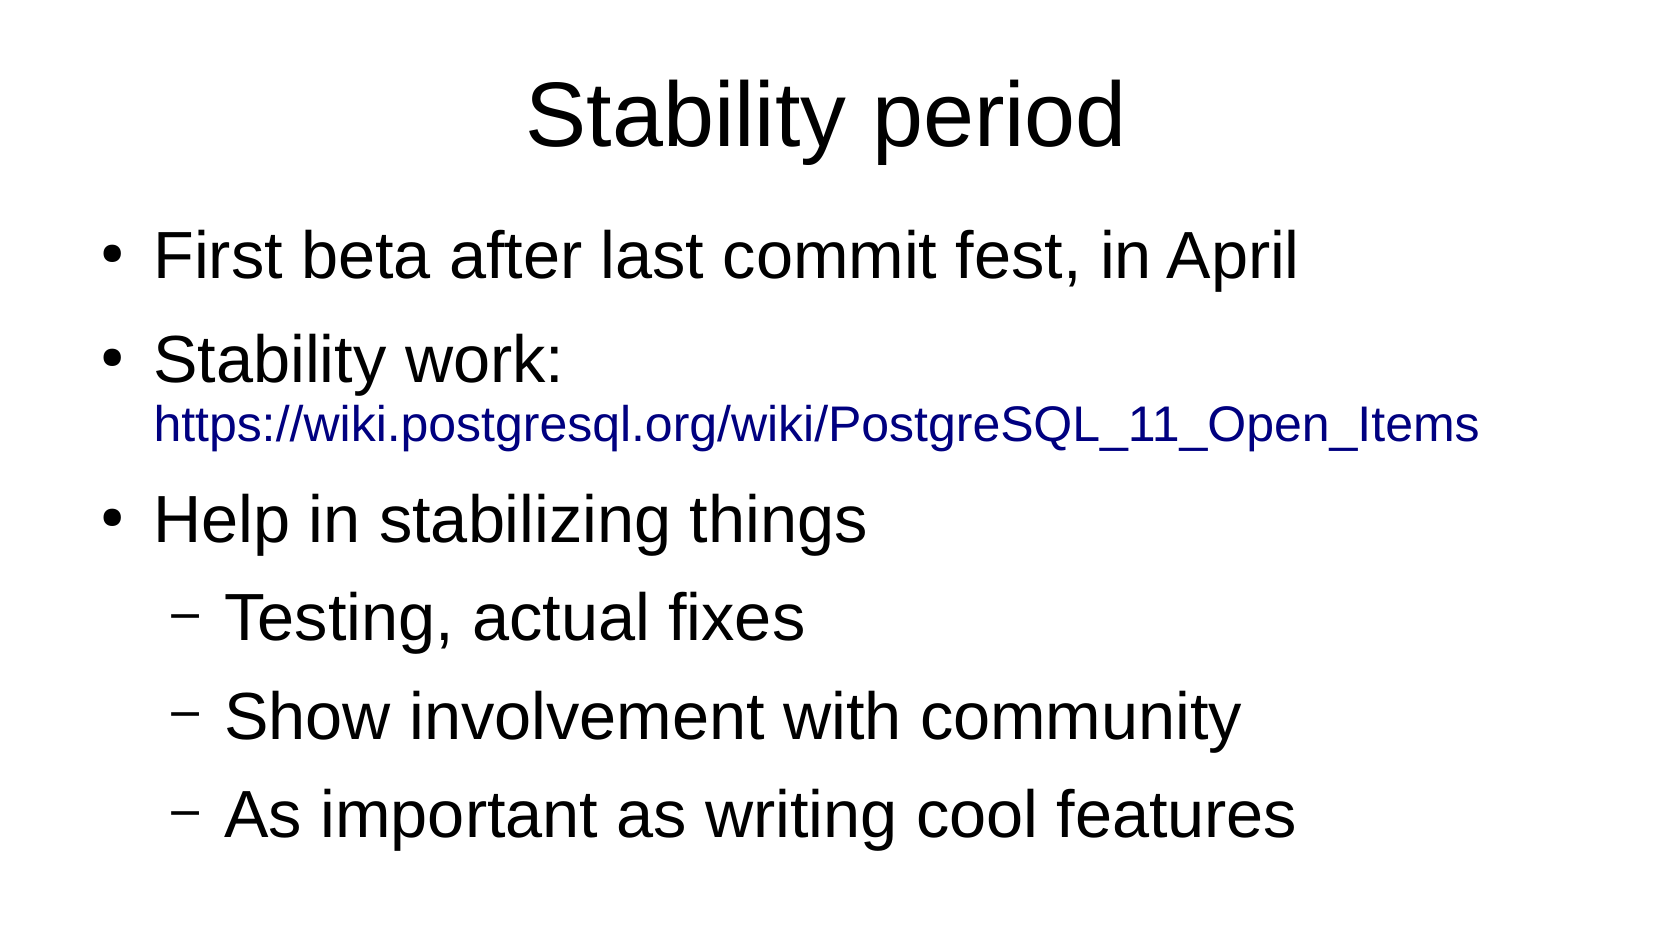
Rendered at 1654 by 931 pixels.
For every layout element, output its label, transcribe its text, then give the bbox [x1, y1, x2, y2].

title Stability period [82, 37, 1571, 193]
list First beta after last commit fest, in April Stability work: https://wiki.postgresql.org/wiki/PostgreSQL_11_Open_Items Help in stabilizing things Testing, actual fixes Show involvement with community As important as writing cool features [82, 217, 1571, 856]
